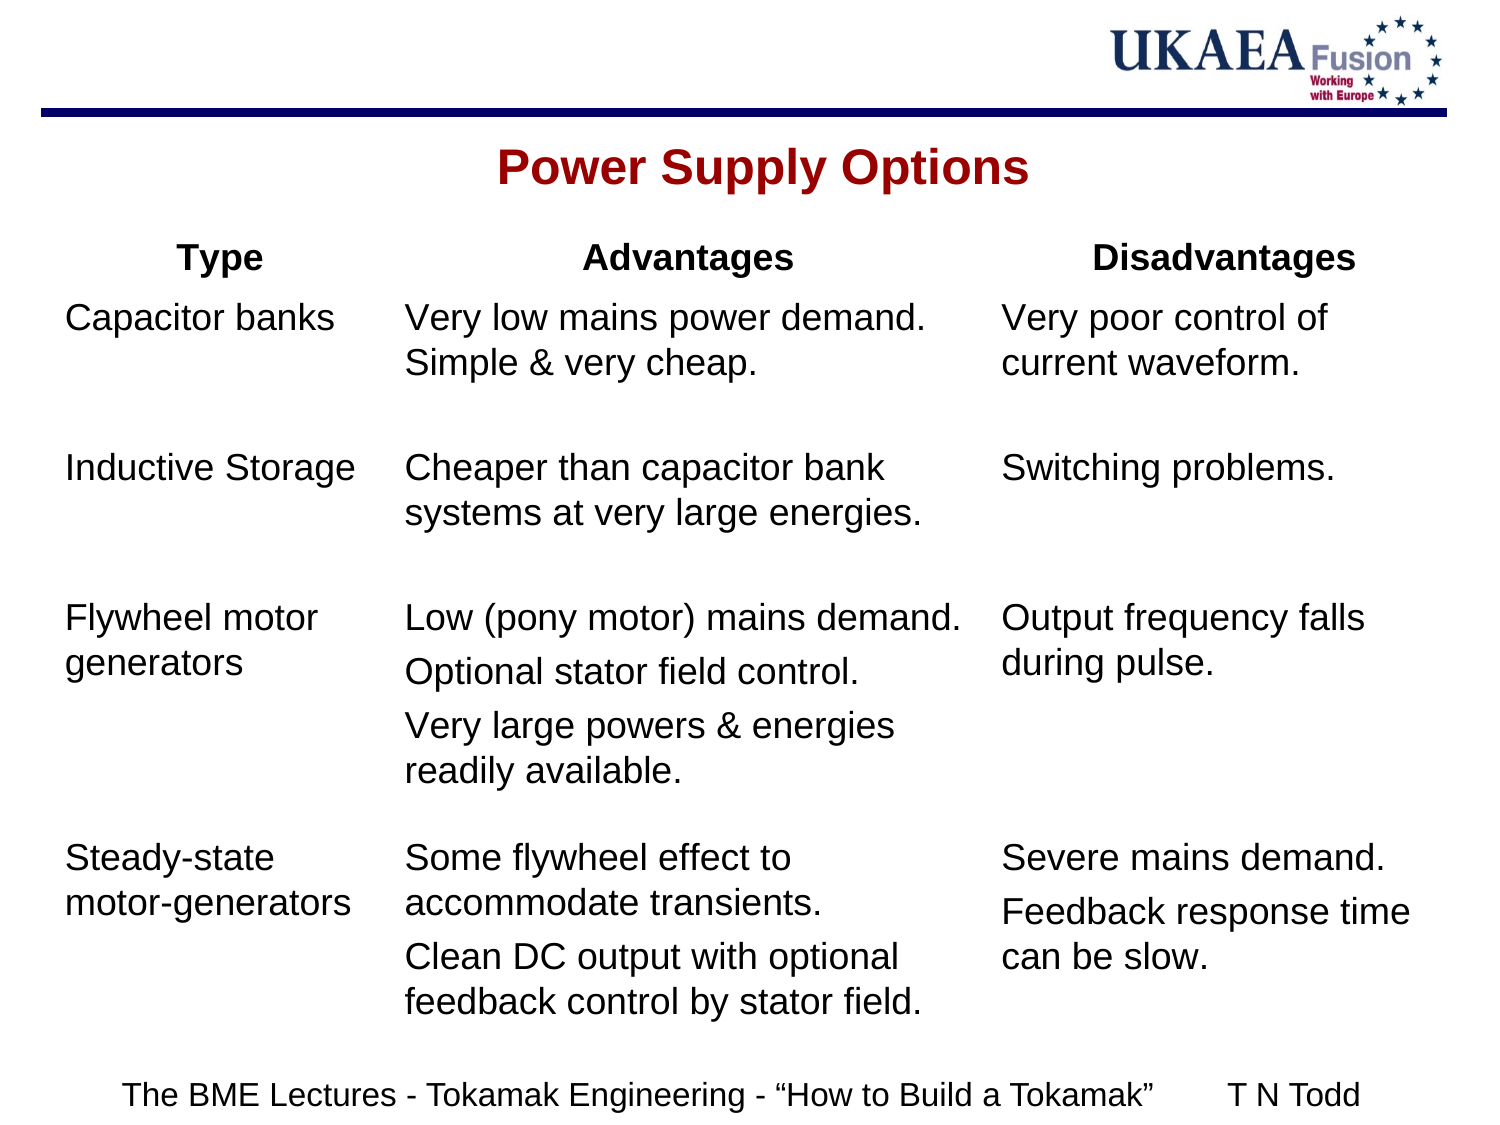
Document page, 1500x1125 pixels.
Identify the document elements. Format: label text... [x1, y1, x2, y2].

table_cell Low (pony motor) mains demand. Optional stator field control. Very large powers & energies readily available. [390, 585, 986, 825]
table_cell Capacitor banks [50, 285, 390, 435]
table_header Advantages [390, 225, 986, 285]
table_cell Switching problems. [986, 435, 1463, 585]
table_cell Output frequency falls during pulse. [986, 585, 1463, 825]
picture [1107, 15, 1443, 106]
table_header Type [50, 225, 390, 285]
text_box Power Supply Options [374, 127, 1153, 203]
table_cell Cheaper than capacitor bank systems at very large energies. [390, 435, 986, 585]
table_cell Very poor control of current waveform. [986, 285, 1463, 435]
table_header Disadvantages [986, 225, 1463, 285]
table_cell Some flywheel effect to accommodate transients. Clean DC output with optional feedback control by stator field. [390, 825, 986, 1030]
table_cell Steady-state motor-generators [50, 825, 390, 1030]
table_cell Flywheel motor generators [50, 585, 390, 825]
table_cell Inductive Storage [50, 435, 390, 585]
table_cell Severe mains demand. Feedback response time can be slow. [986, 825, 1463, 1030]
table_cell Very low mains power demand. Simple & very cheap. [390, 285, 986, 435]
